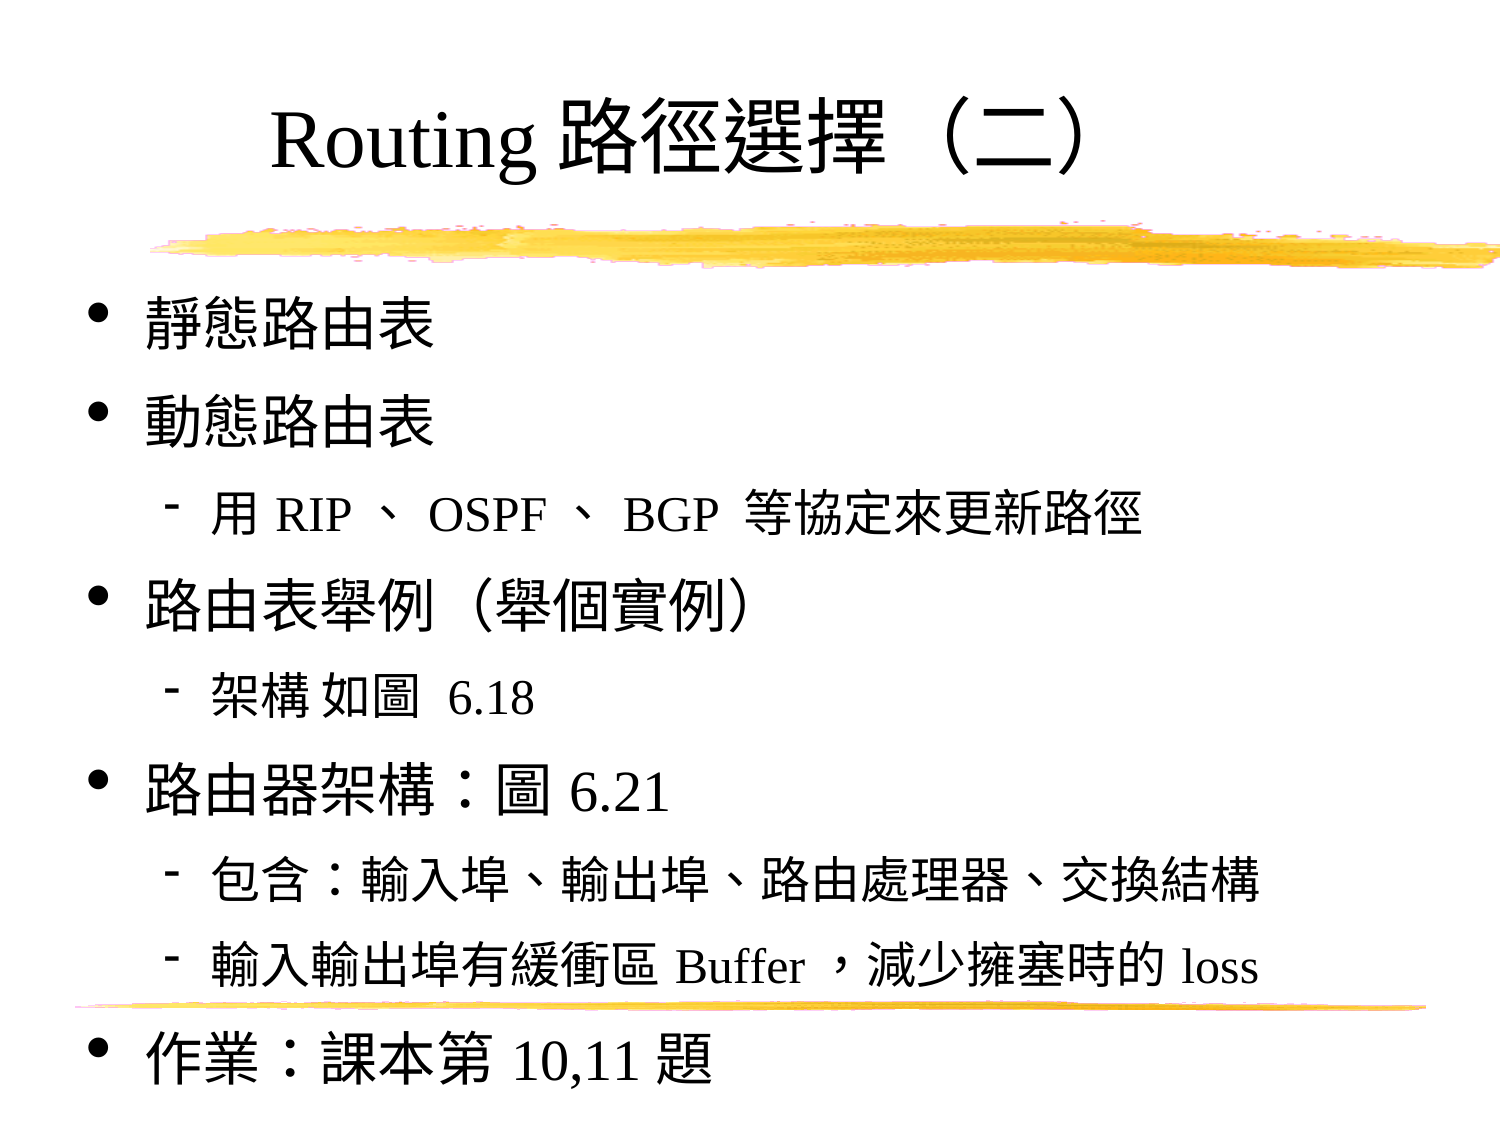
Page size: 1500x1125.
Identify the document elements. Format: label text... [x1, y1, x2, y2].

picture [150, 215, 1500, 279]
list 靜態路由表 動態路由表 用RIP、OSPF、BGP 等協定來更新路徑 路由表舉例（舉個實例） 架構 如圖 6.18 路由器架構：圖6.21 包含：輸入埠、輸出埠、路由處理器、交換結構 輸入輸出埠有緩衝區Buffer，減少擁塞時的loss 作業：課本第10,11題 [88, 277, 1364, 975]
picture [75, 999, 1426, 1013]
title Routing路徑選擇（二） [66, 44, 1342, 218]
